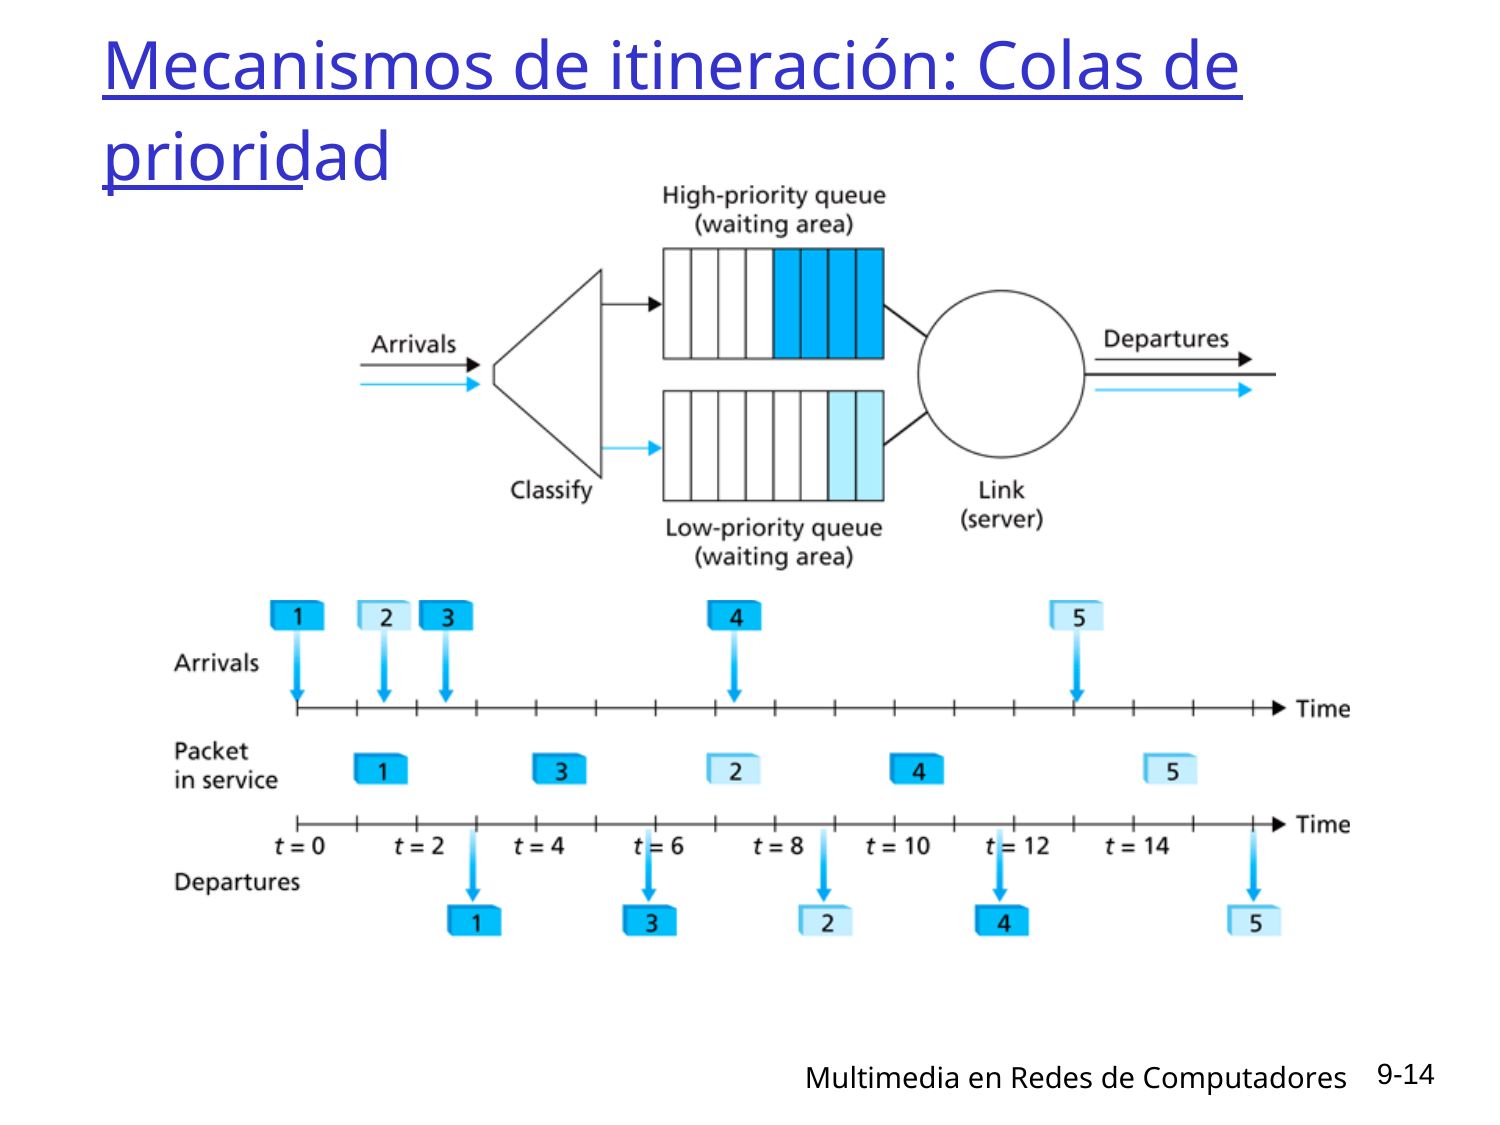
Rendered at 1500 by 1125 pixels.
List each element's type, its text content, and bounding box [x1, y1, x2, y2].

picture [111, 185, 1351, 963]
title Mecanismos de itineración: Colas de prioridad [87, 23, 1363, 195]
